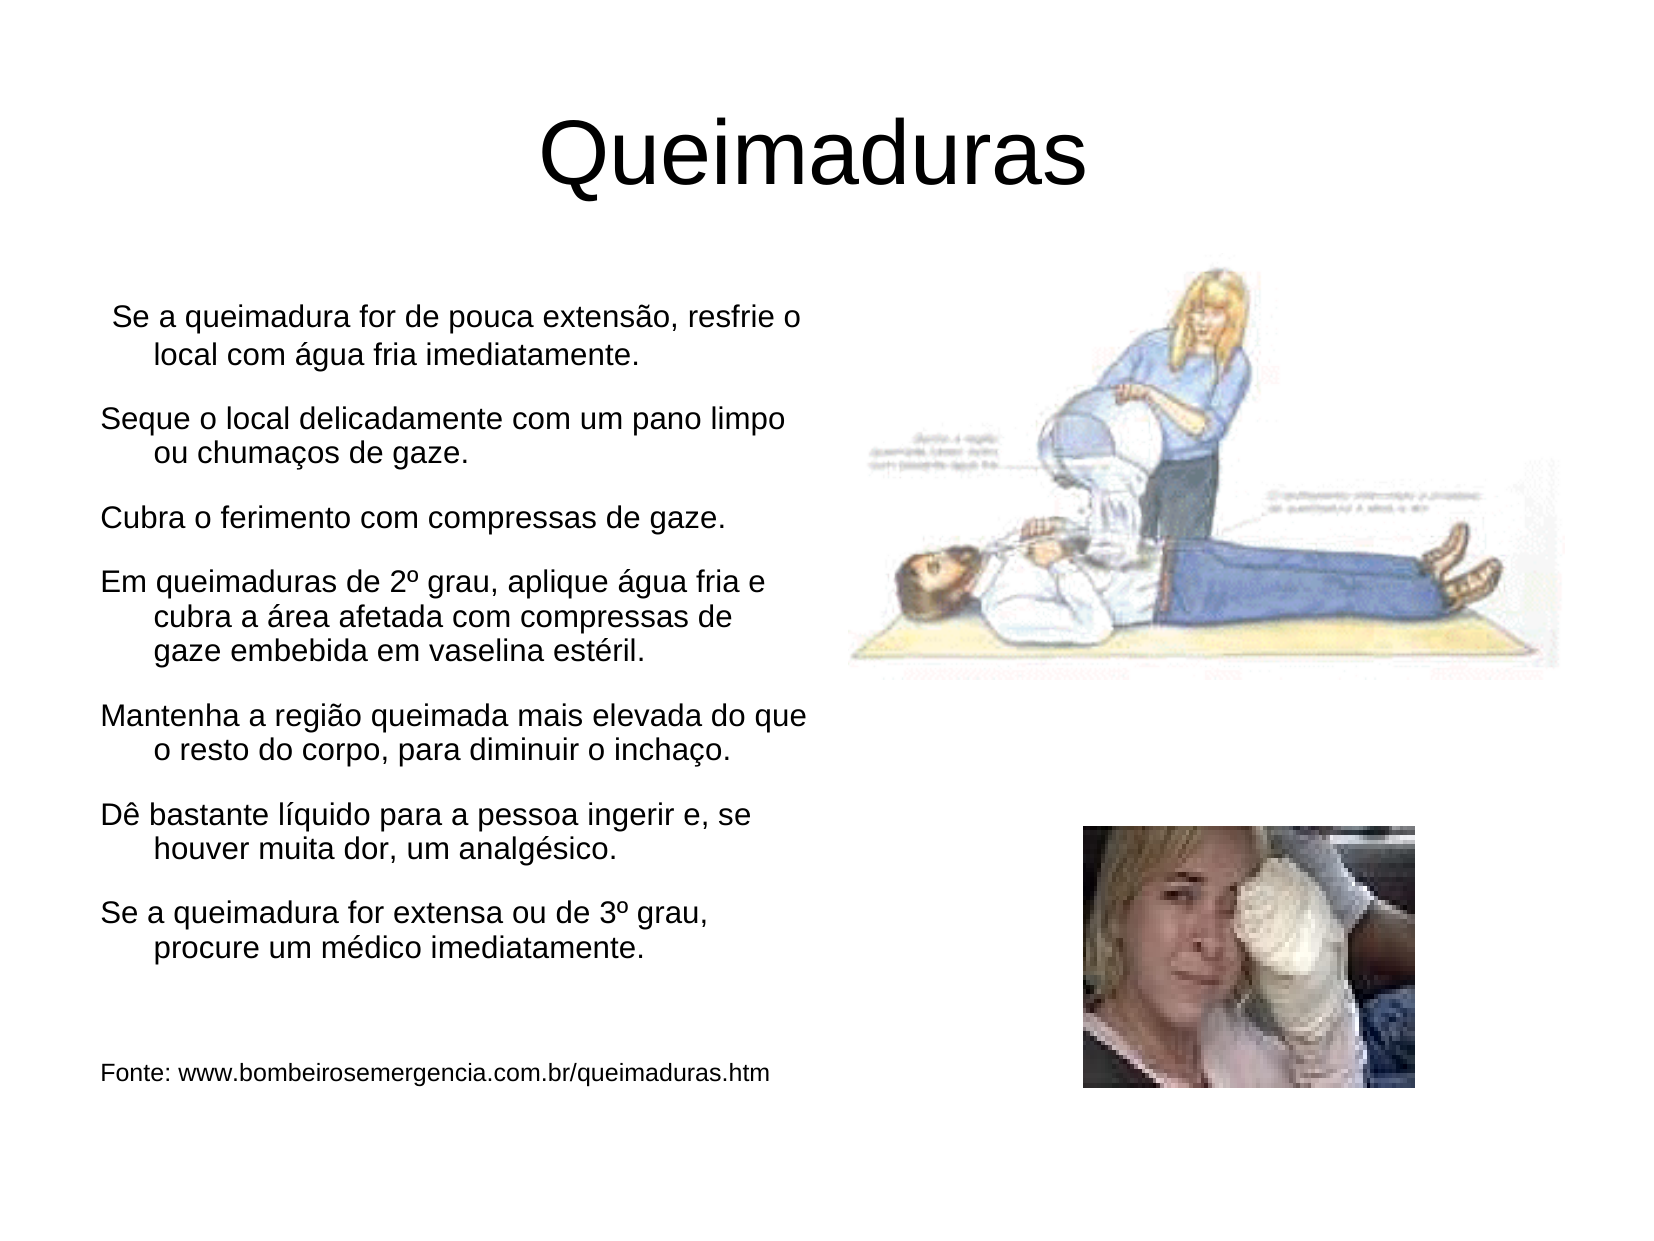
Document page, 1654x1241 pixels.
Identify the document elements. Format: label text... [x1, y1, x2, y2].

title Queimaduras [82, 49, 1571, 257]
list Se a queimadura for de pouca extensão, resfrie o local com água fria imediatamente. Seque o local delicadamente com um pano limpo ou chumaços de gaze. Cubra o ferimento com compressas de gaze. Em queimaduras de 2º grau, aplique água fria e cubra a área afetada com compressas de gaze embebida em vaselina estéril. Mantenha a região queimada mais elevada do que o resto do corpo, para diminuir o inchaço. Dê bastante líquido para a pessoa ingerir e, se houver muita dor, um analgésico. Se a queimadura for extensa ou de 3º grau, procure um médico imediatamente. Fonte: www.bombeirosemergencia.com.br/queimaduras.htm [82, 290, 809, 1116]
picture [1083, 826, 1415, 1088]
picture [848, 253, 1565, 680]
